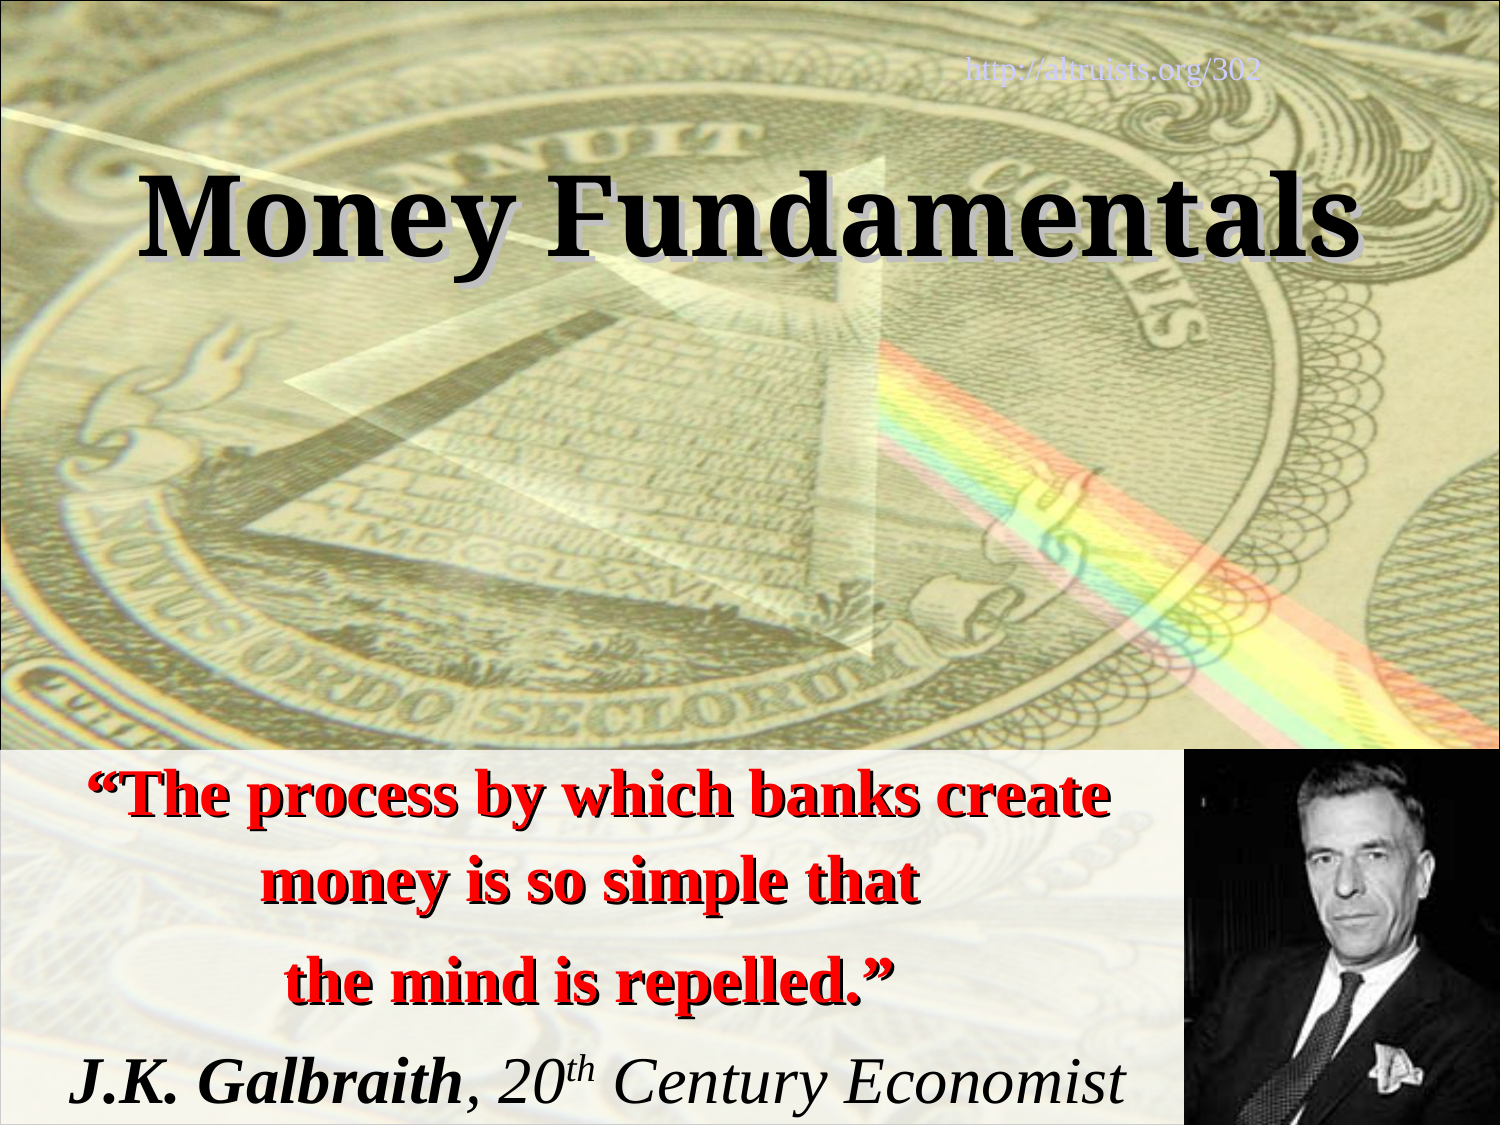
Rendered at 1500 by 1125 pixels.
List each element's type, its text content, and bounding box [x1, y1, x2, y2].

text_box [0, 309, 1500, 1125]
text_box [922, 1094, 937, 1101]
text_box [747, 1094, 759, 1100]
text_box [256, 1094, 265, 1099]
text_box [307, 1094, 318, 1100]
text_box [0, 0, 1500, 113]
picture [1184, 749, 1500, 1125]
text_box [367, 1094, 376, 1099]
text_box “The process by which banks create money is so simple that the mind is repelled.” J.K. Galbraith, 20th Century Economist [11, 764, 1184, 1094]
text_box Money Fundamentals [0, 113, 1500, 309]
text_box [540, 1094, 554, 1101]
text_box [624, 1094, 649, 1101]
text_box [856, 1094, 877, 1100]
text_box [1085, 1094, 1098, 1101]
text_box [989, 1094, 1004, 1101]
text_box [211, 1094, 229, 1100]
text_box http://altruists.org/302 [950, 43, 1318, 108]
text_box [73, 1094, 83, 1100]
